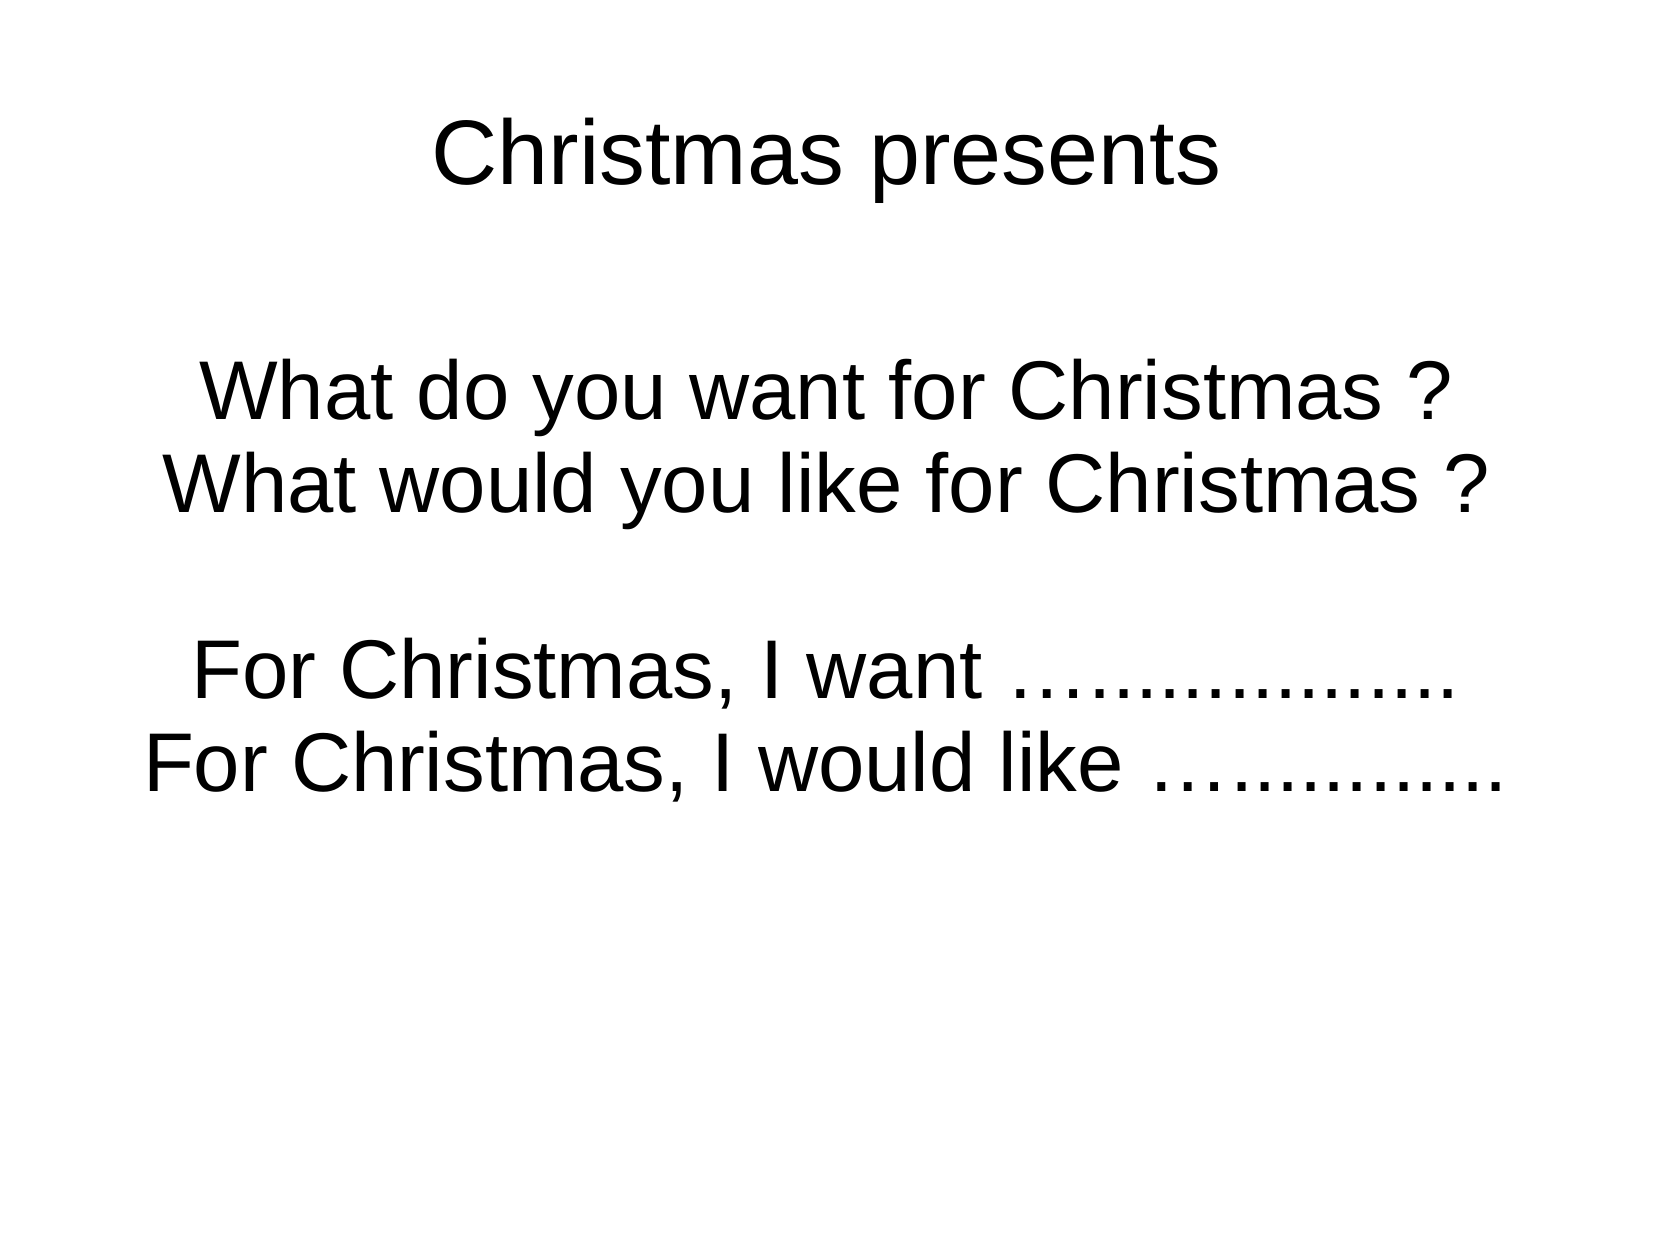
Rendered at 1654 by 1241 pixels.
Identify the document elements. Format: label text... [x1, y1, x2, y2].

subtitle What do you want for Christmas ? What would you like for Christmas ? For Christmas, I want …................ For Christmas, I would like …............ [0, 242, 1654, 1061]
title Christmas presents [82, 49, 1571, 242]
